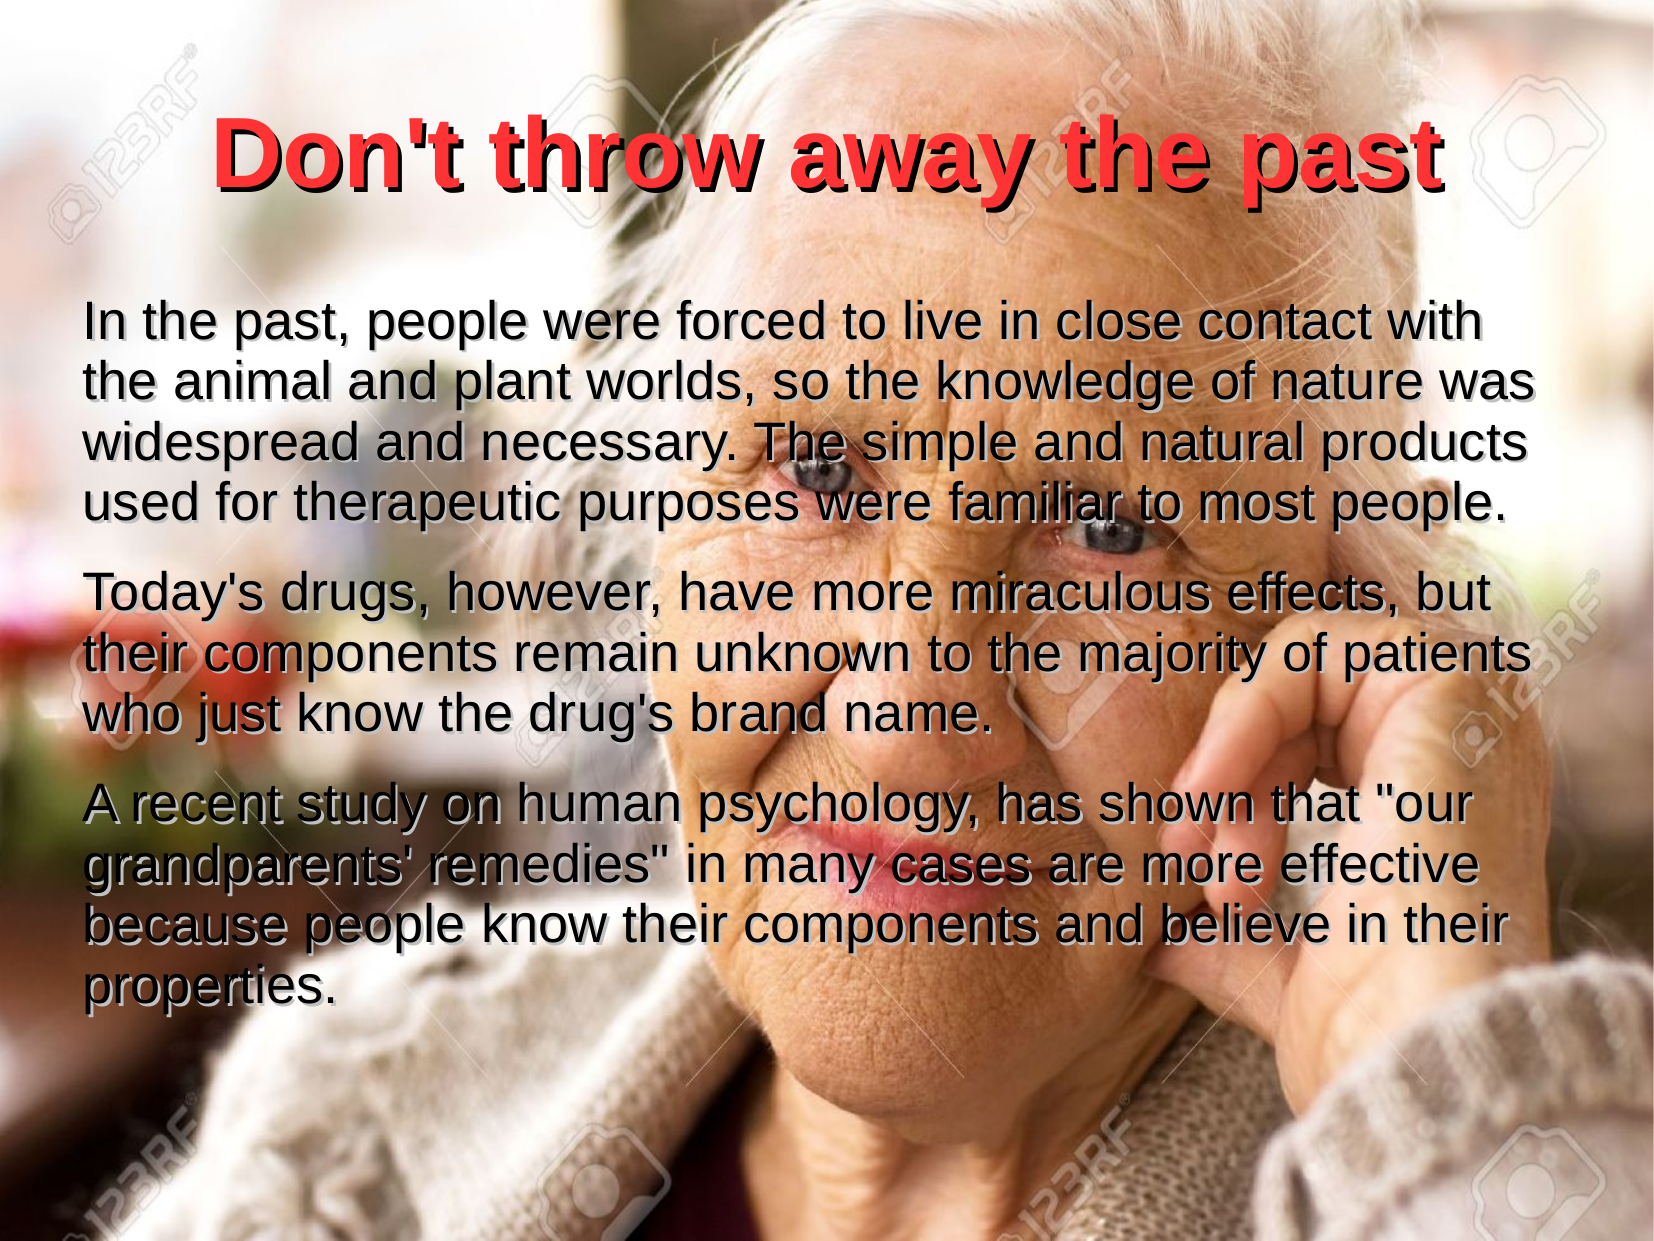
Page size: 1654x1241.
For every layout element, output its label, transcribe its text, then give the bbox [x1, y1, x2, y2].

list In the past, people were forced to live in close contact with the animal and plant worlds, so the knowledge of nature was widespread and necessary. The simple and natural products used for therapeutic purposes were familiar to most people. Today's drugs, however, have more miraculous effects, but their components remain unknown to the majority of patients who just know the drug's brand name. A recent study on human psychology, has shown that "our grandparents' remedies" in many cases are more effective because people know their components and believe in their properties. [82, 290, 1571, 1205]
title Don't throw away the past [82, 49, 1571, 257]
picture [0, 0, 1654, 1241]
